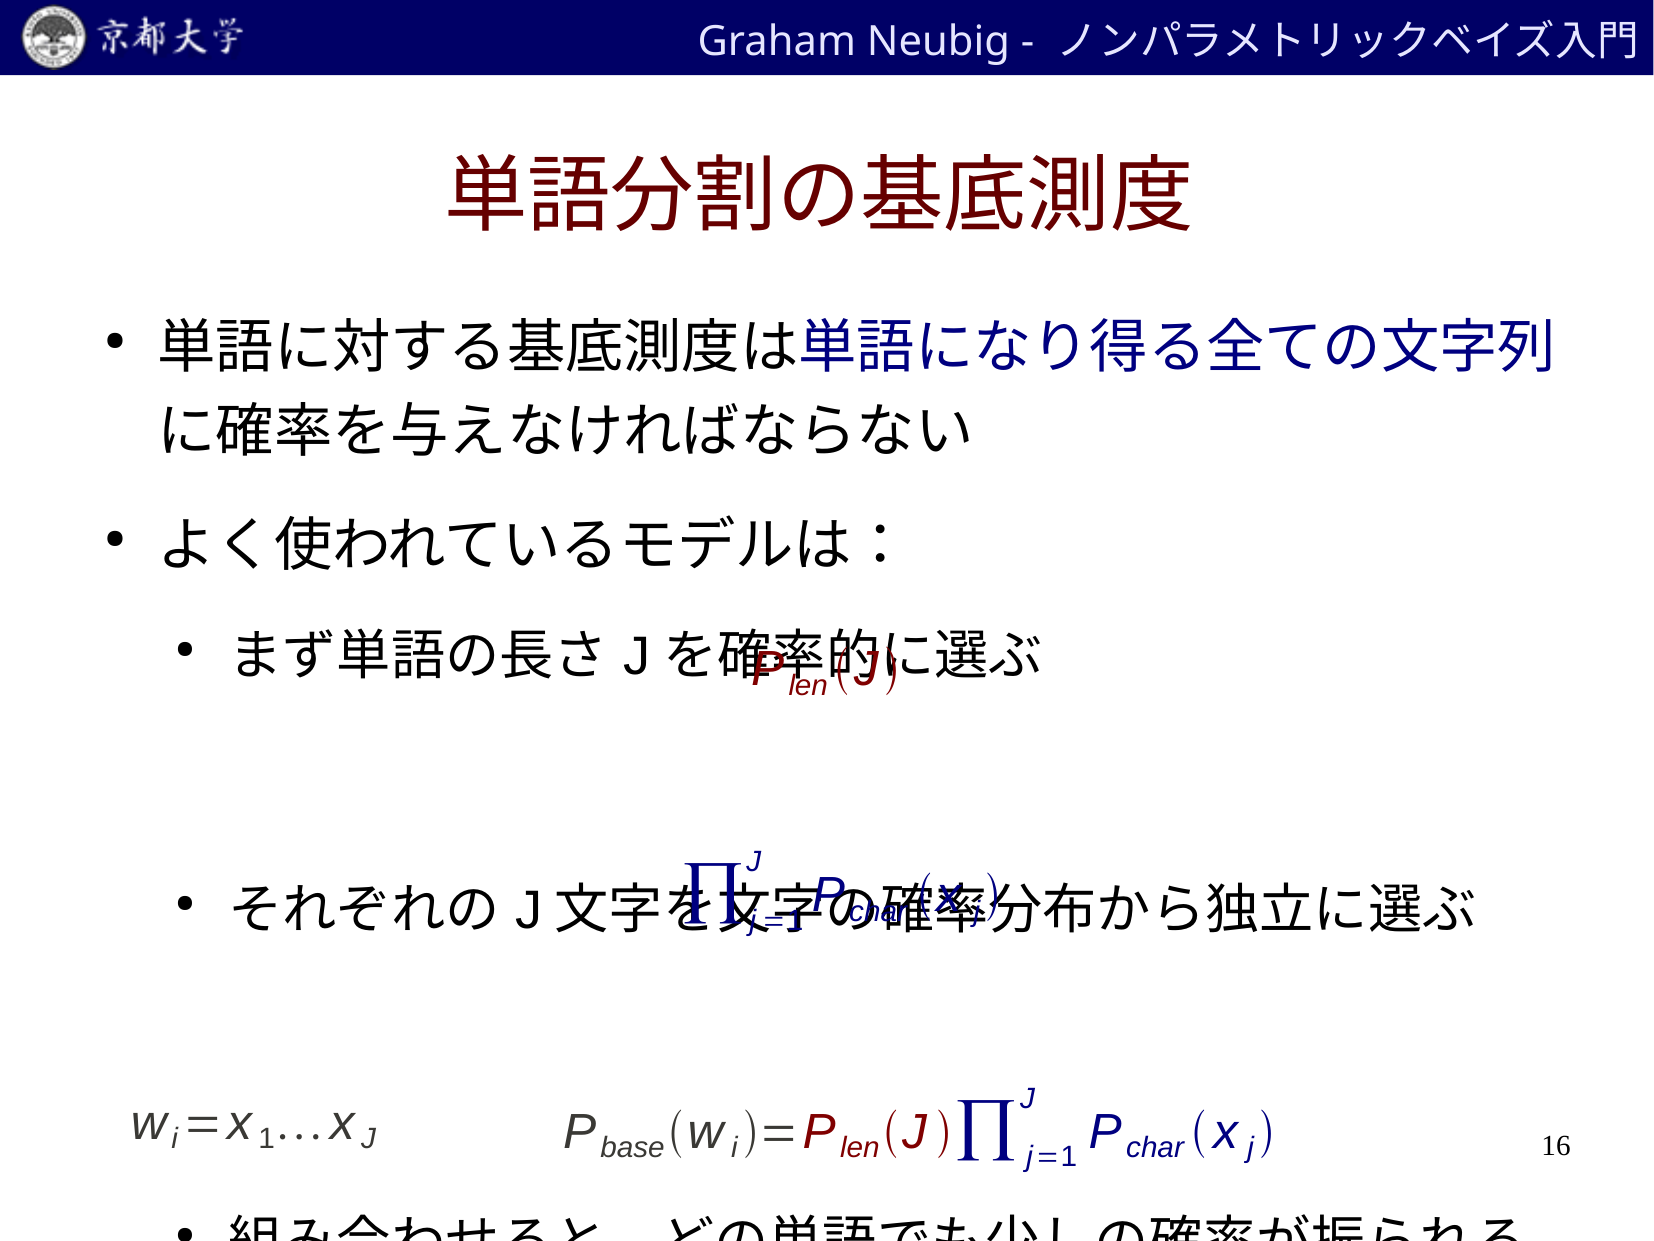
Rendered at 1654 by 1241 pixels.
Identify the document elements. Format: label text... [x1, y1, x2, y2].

picture [0, 0, 247, 70]
list 単語に対する基底測度は単語になり得る全ての文字列に確率を与えなければならない よく使われているモデルは： まず単語の長さJを確率的に選ぶ それぞれのJ文字を文字の確率分布から独立に選ぶ 組み合わせると、どの単語でも少しの確率が振られる [86, 300, 1576, 1104]
title 単語分割の基底測度 [75, 100, 1564, 277]
chart [668, 844, 1013, 938]
chart [738, 639, 913, 703]
chart [118, 1093, 388, 1157]
chart [550, 1080, 1288, 1174]
